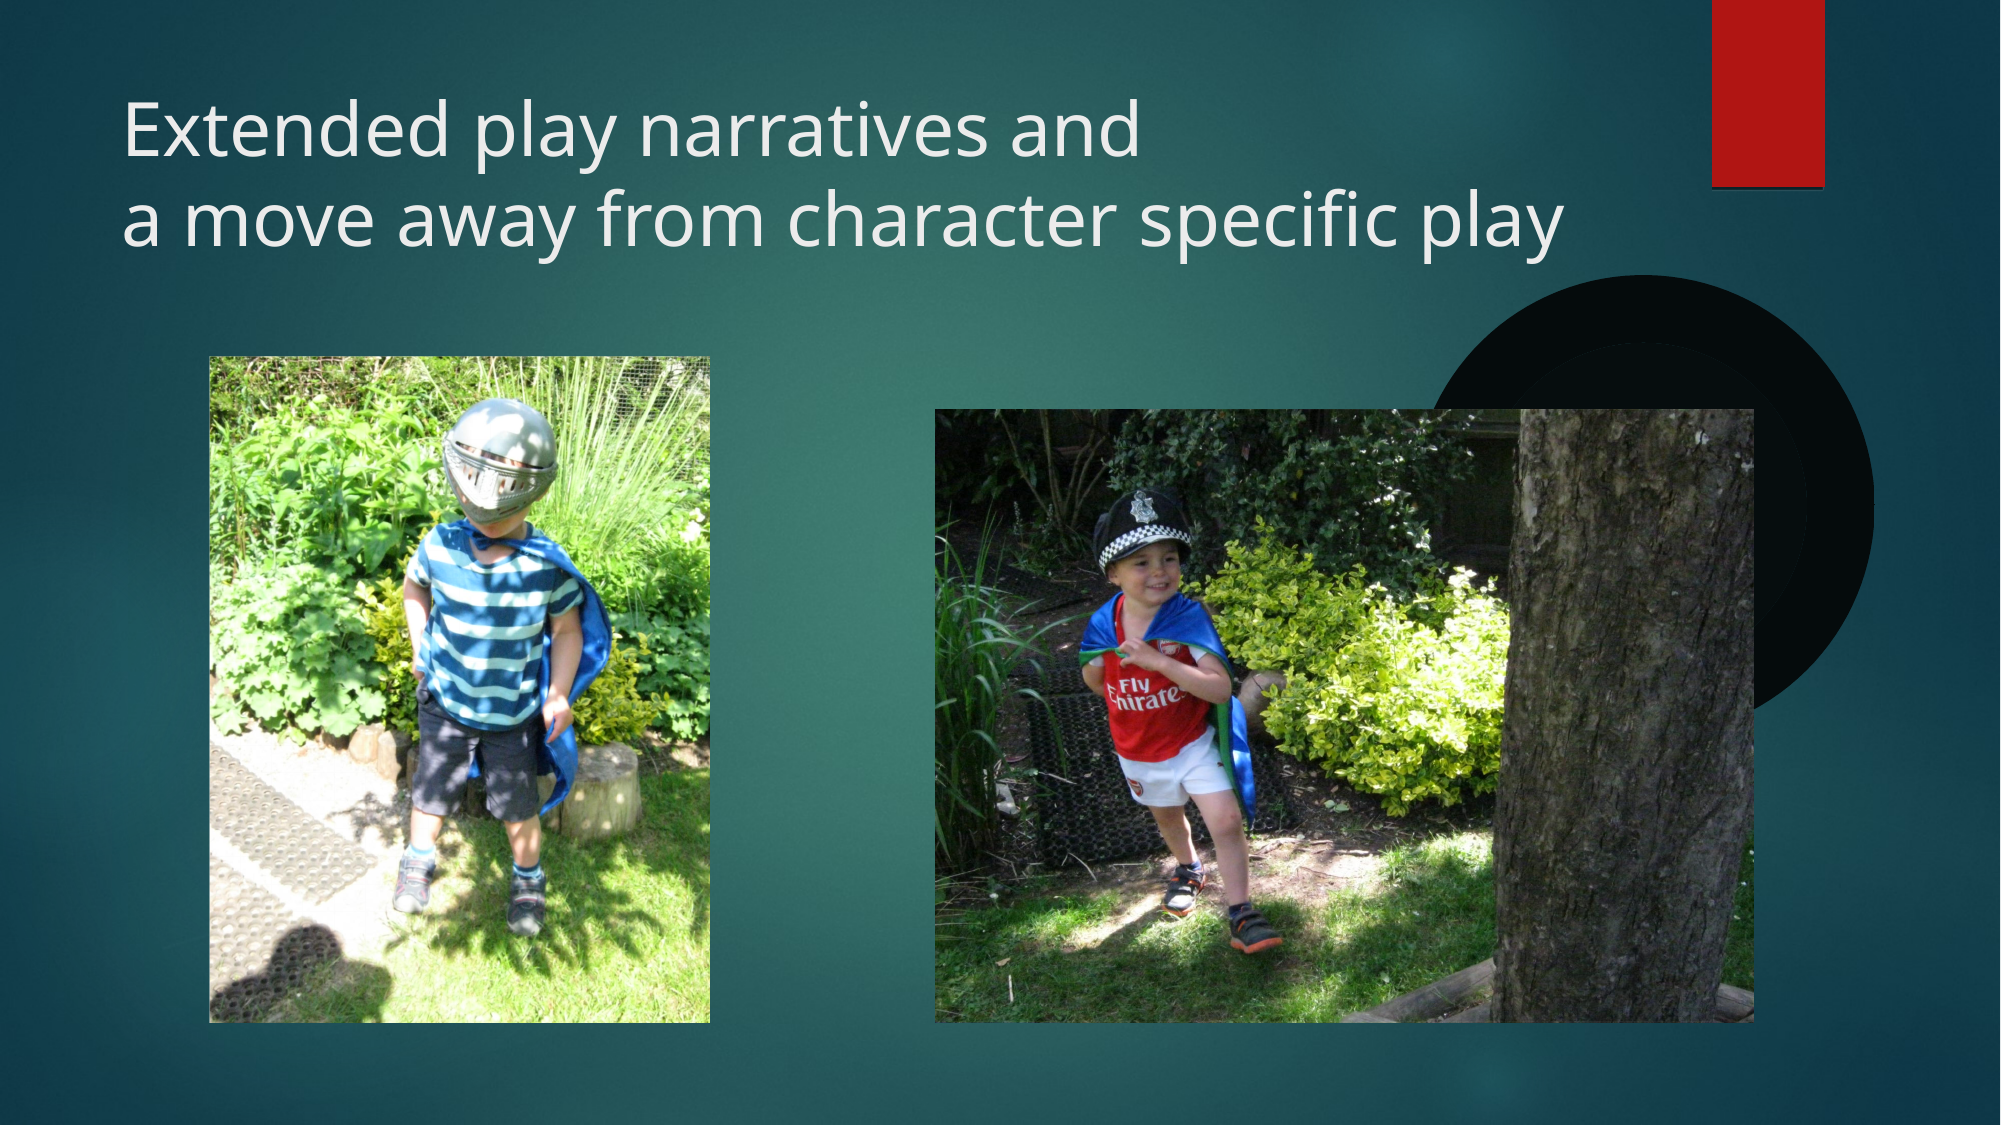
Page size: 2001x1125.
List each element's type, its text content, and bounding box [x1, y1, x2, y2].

picture [209, 356, 710, 1023]
title Extended play narratives and a move away from character specific play [106, 74, 1649, 304]
picture [935, 409, 1754, 1023]
